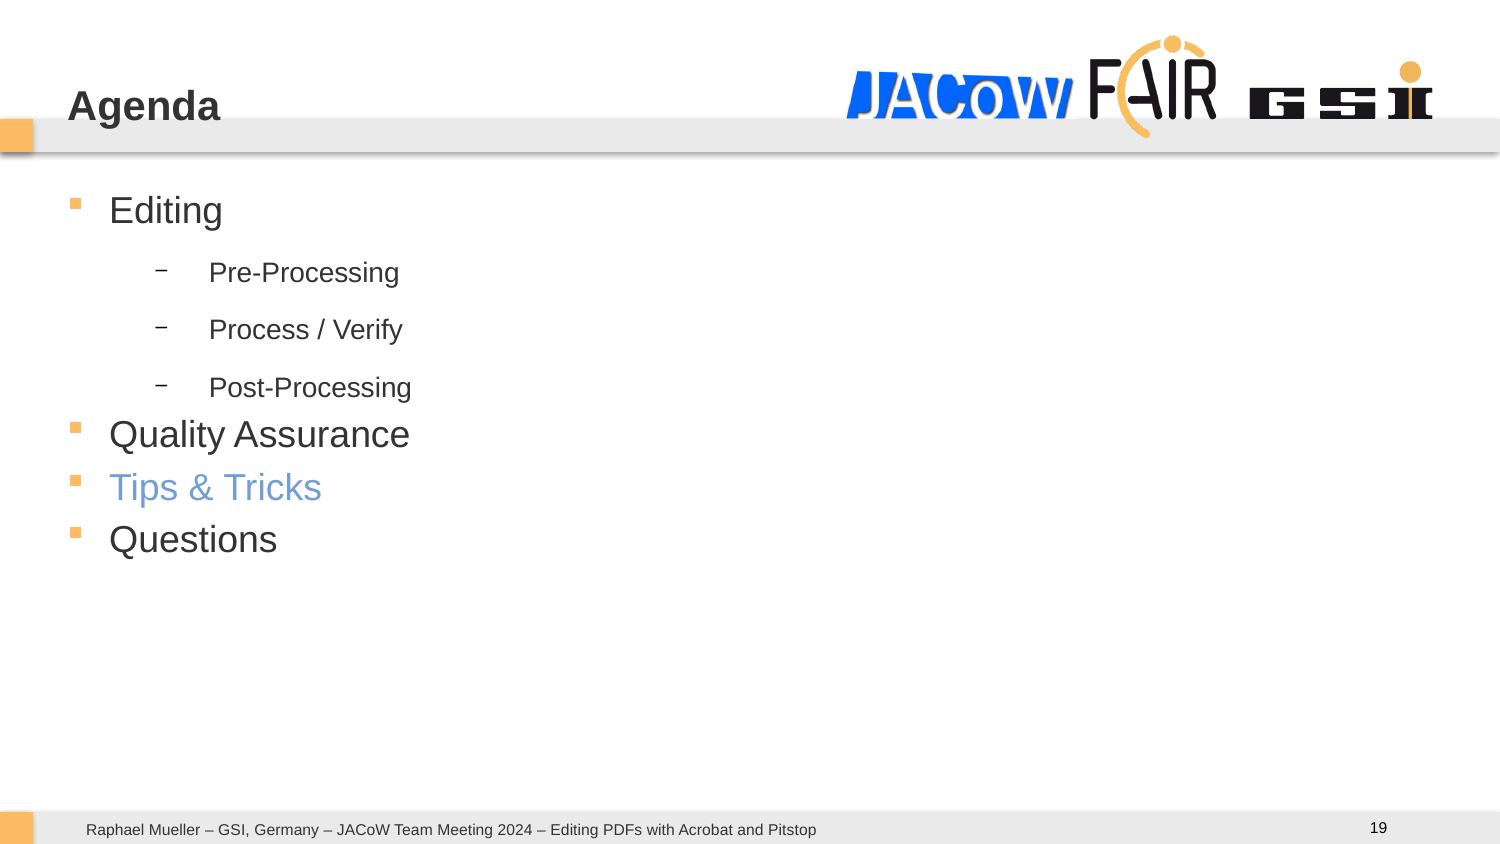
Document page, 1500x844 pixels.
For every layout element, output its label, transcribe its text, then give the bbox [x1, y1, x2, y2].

list Editing Pre-Processing Process / Verify Post-Processing Quality Assurance Tips & Tricks Questions [52, 178, 1434, 782]
picture [1048, 69, 1075, 119]
list Agenda [52, 21, 1048, 137]
picture [1248, 59, 1434, 119]
picture [1089, 33, 1217, 140]
title [0, 38, 1006, 135]
